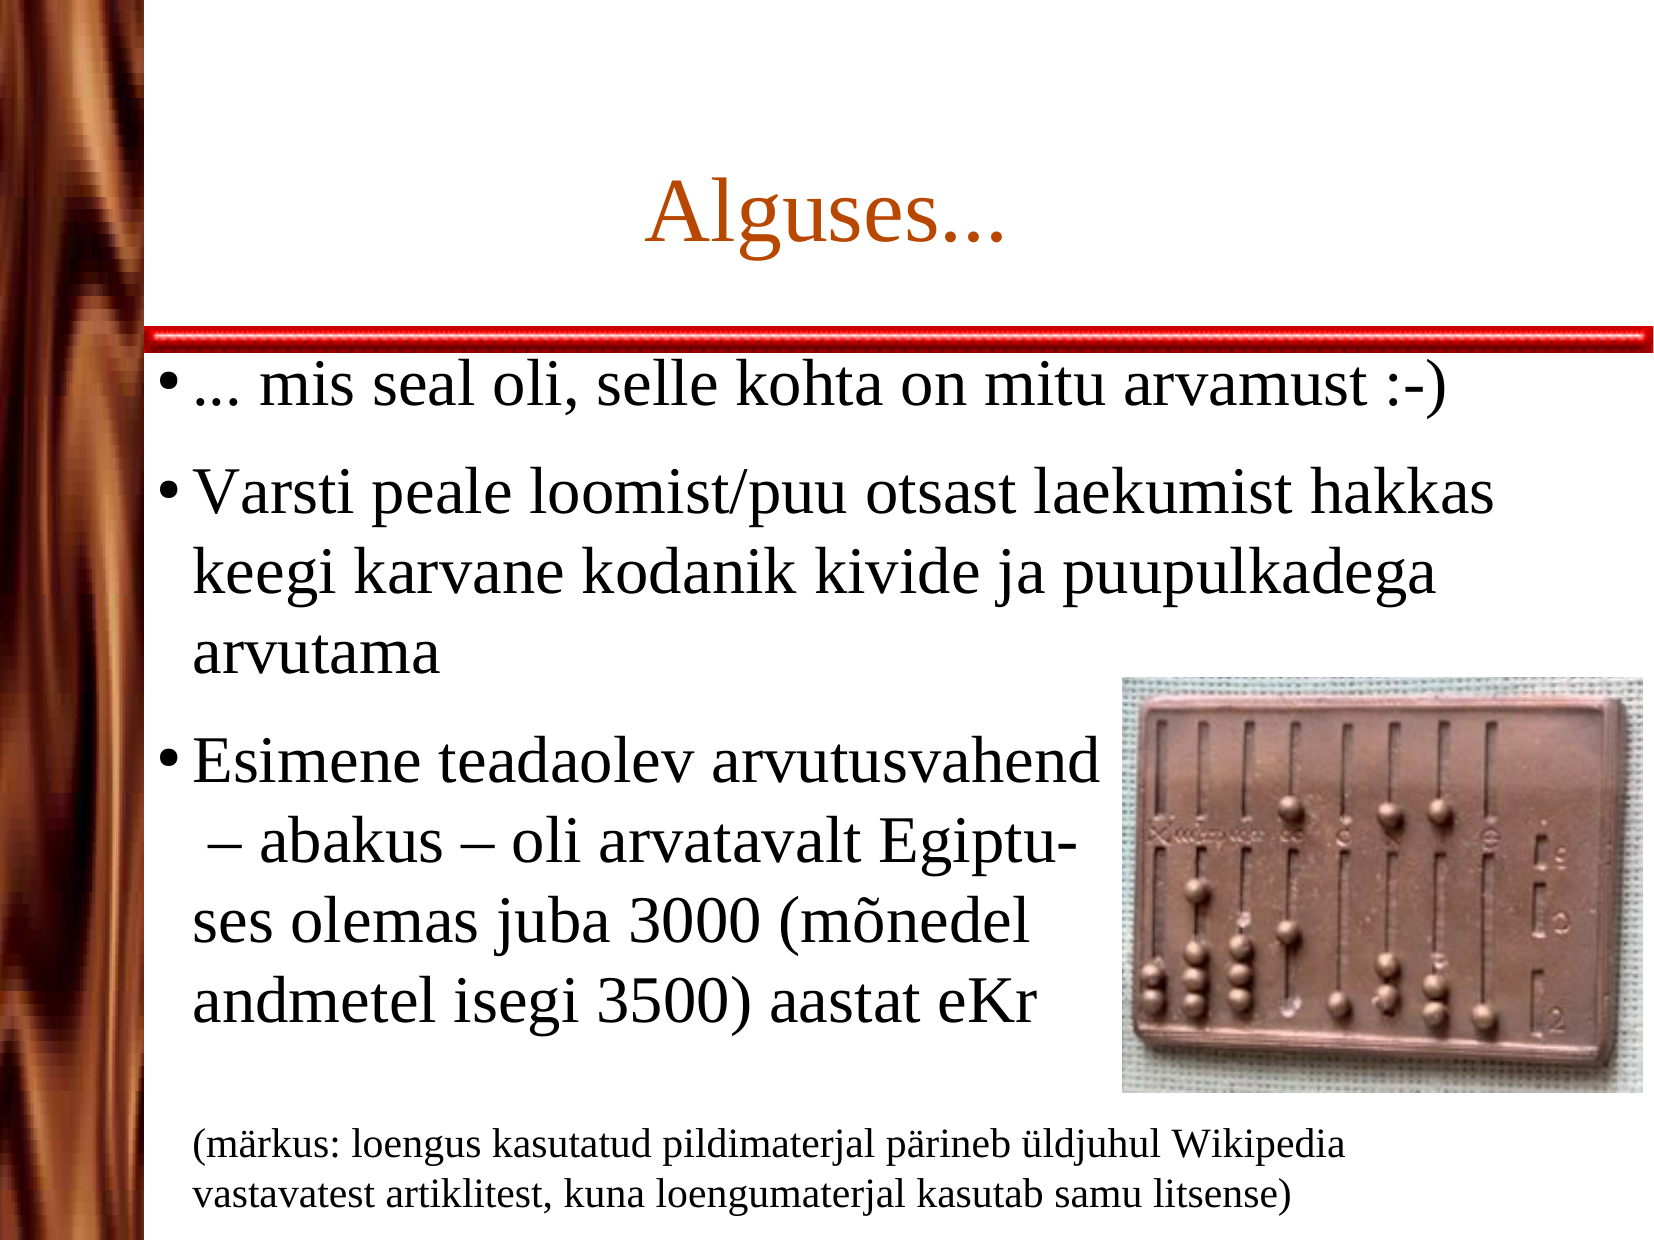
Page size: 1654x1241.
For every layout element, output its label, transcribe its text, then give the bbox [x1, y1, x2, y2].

title Alguses... [121, 100, 1533, 312]
picture [1122, 677, 1643, 1093]
picture [0, 0, 1654, 1240]
list ... mis seal oli, selle kohta on mitu arvamust :-) Varsti peale loomist/puu otsast laekumist hakkas keegi karvane kodanik kivide ja puupulkadega arvutama Esimene teadaolev arvutusvahend – abakus – oli arvatavalt Egiptu- ses olemas juba 3000 (mõnedel andmetel isegi 3500) aastat eKr (märkus: loengus kasutatud pildimaterjal pärineb üldjuhul Wikipedia vastavatest artiklitest, kuna loengumaterjal kasutab samu litsense) [121, 344, 1533, 1217]
